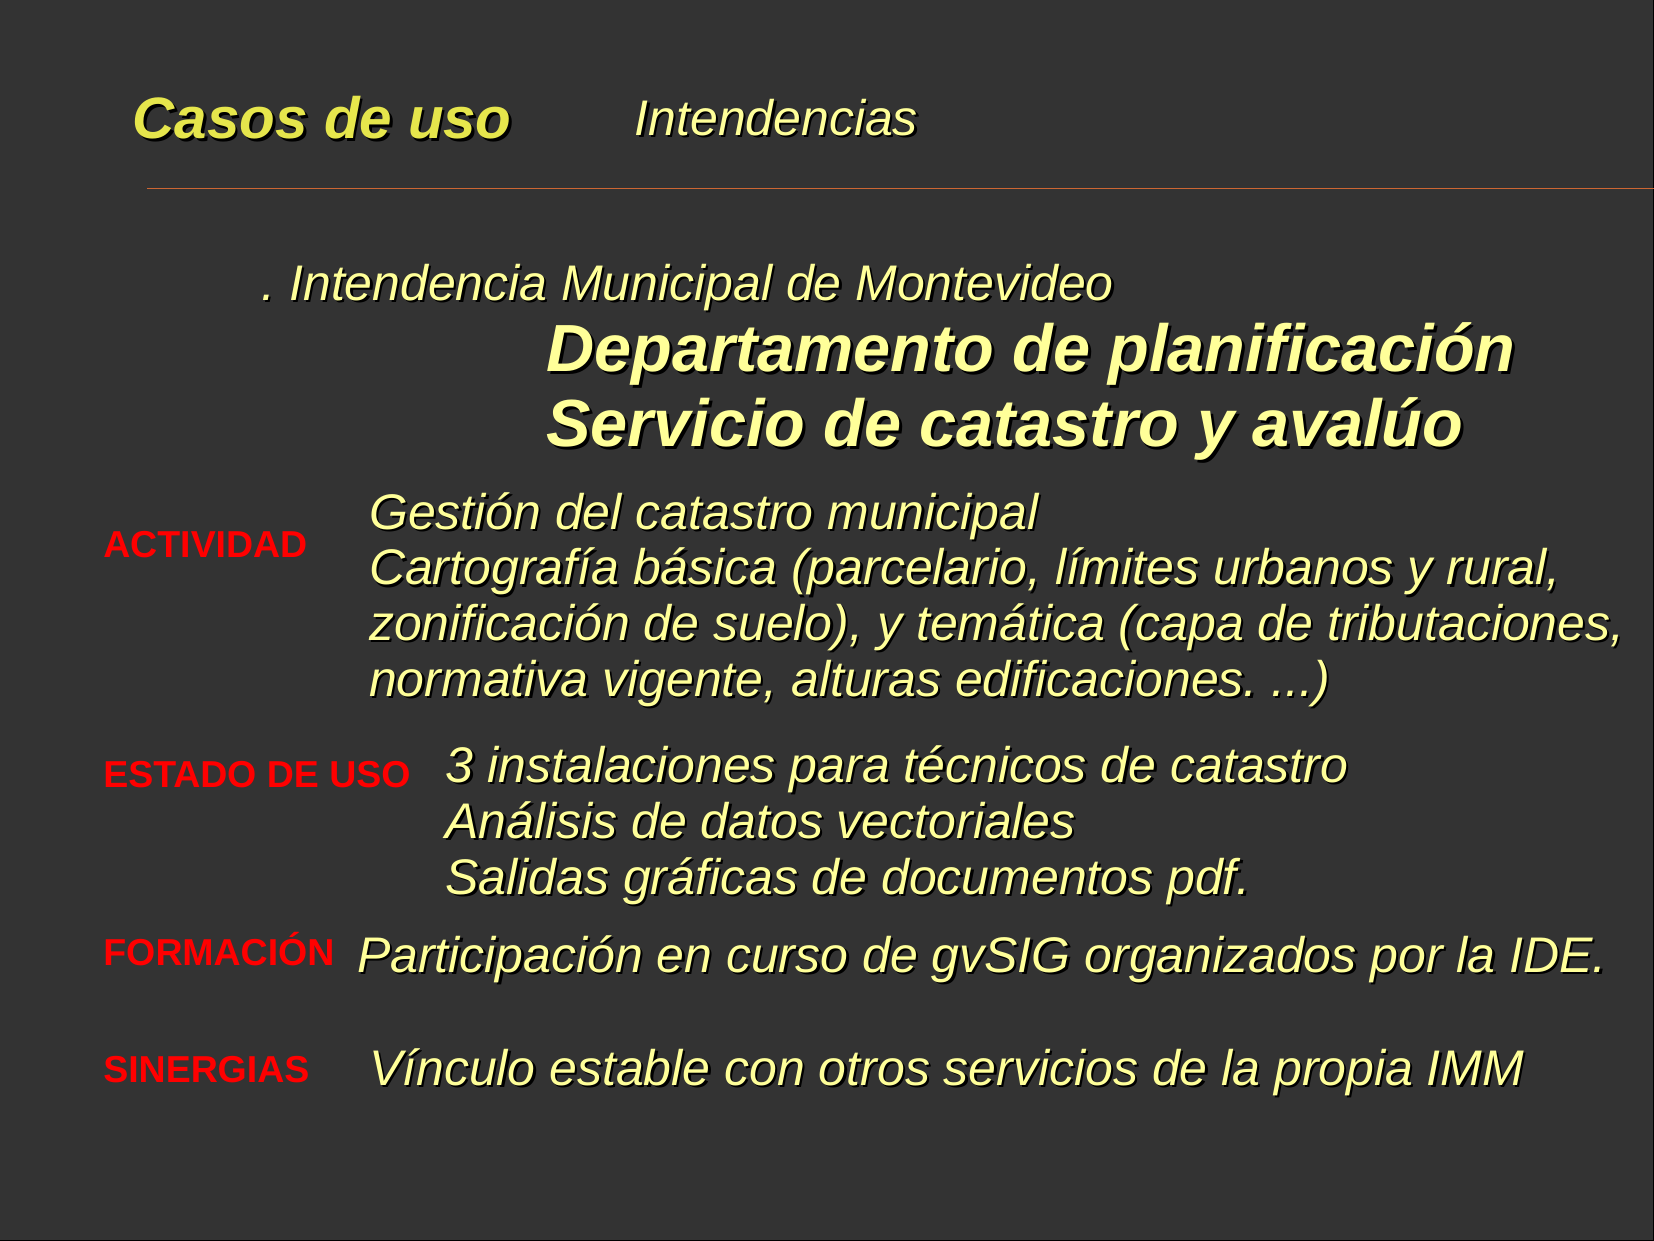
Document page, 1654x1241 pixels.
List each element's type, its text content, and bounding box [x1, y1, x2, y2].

text_box . Intendencia Municipal de Montevideo Departamento de planificación Servicio de catastro y avalúo [236, 248, 1625, 469]
text_box Participación en curso de gvSIG organizados por la IDE. [342, 919, 1648, 991]
text_box 3 instalaciones para técnicos de catastro Análisis de datos vectoriales Salidas gráficas de documentos pdf. [431, 729, 1654, 913]
text_box [0, 0, 1654, 1241]
text_box SINERGIAS [88, 1041, 354, 1099]
text_box ESTADO DE USO [88, 746, 431, 804]
text_box Casos de uso [118, 78, 1536, 169]
text_box Intendencias [619, 82, 1447, 154]
text_box Gestión del catastro municipal Cartografía básica (parcelario, límites urbanos y rural, zonificación de suelo), y temática (capa de tributaciones, normativa vigente, alturas edificaciones. ...) [354, 476, 1654, 715]
text_box Vínculo estable con otros servicios de la propia IMM [354, 1033, 1654, 1104]
text_box FORMACIÓN [88, 923, 342, 981]
text_box ACTIVIDAD [88, 516, 354, 573]
